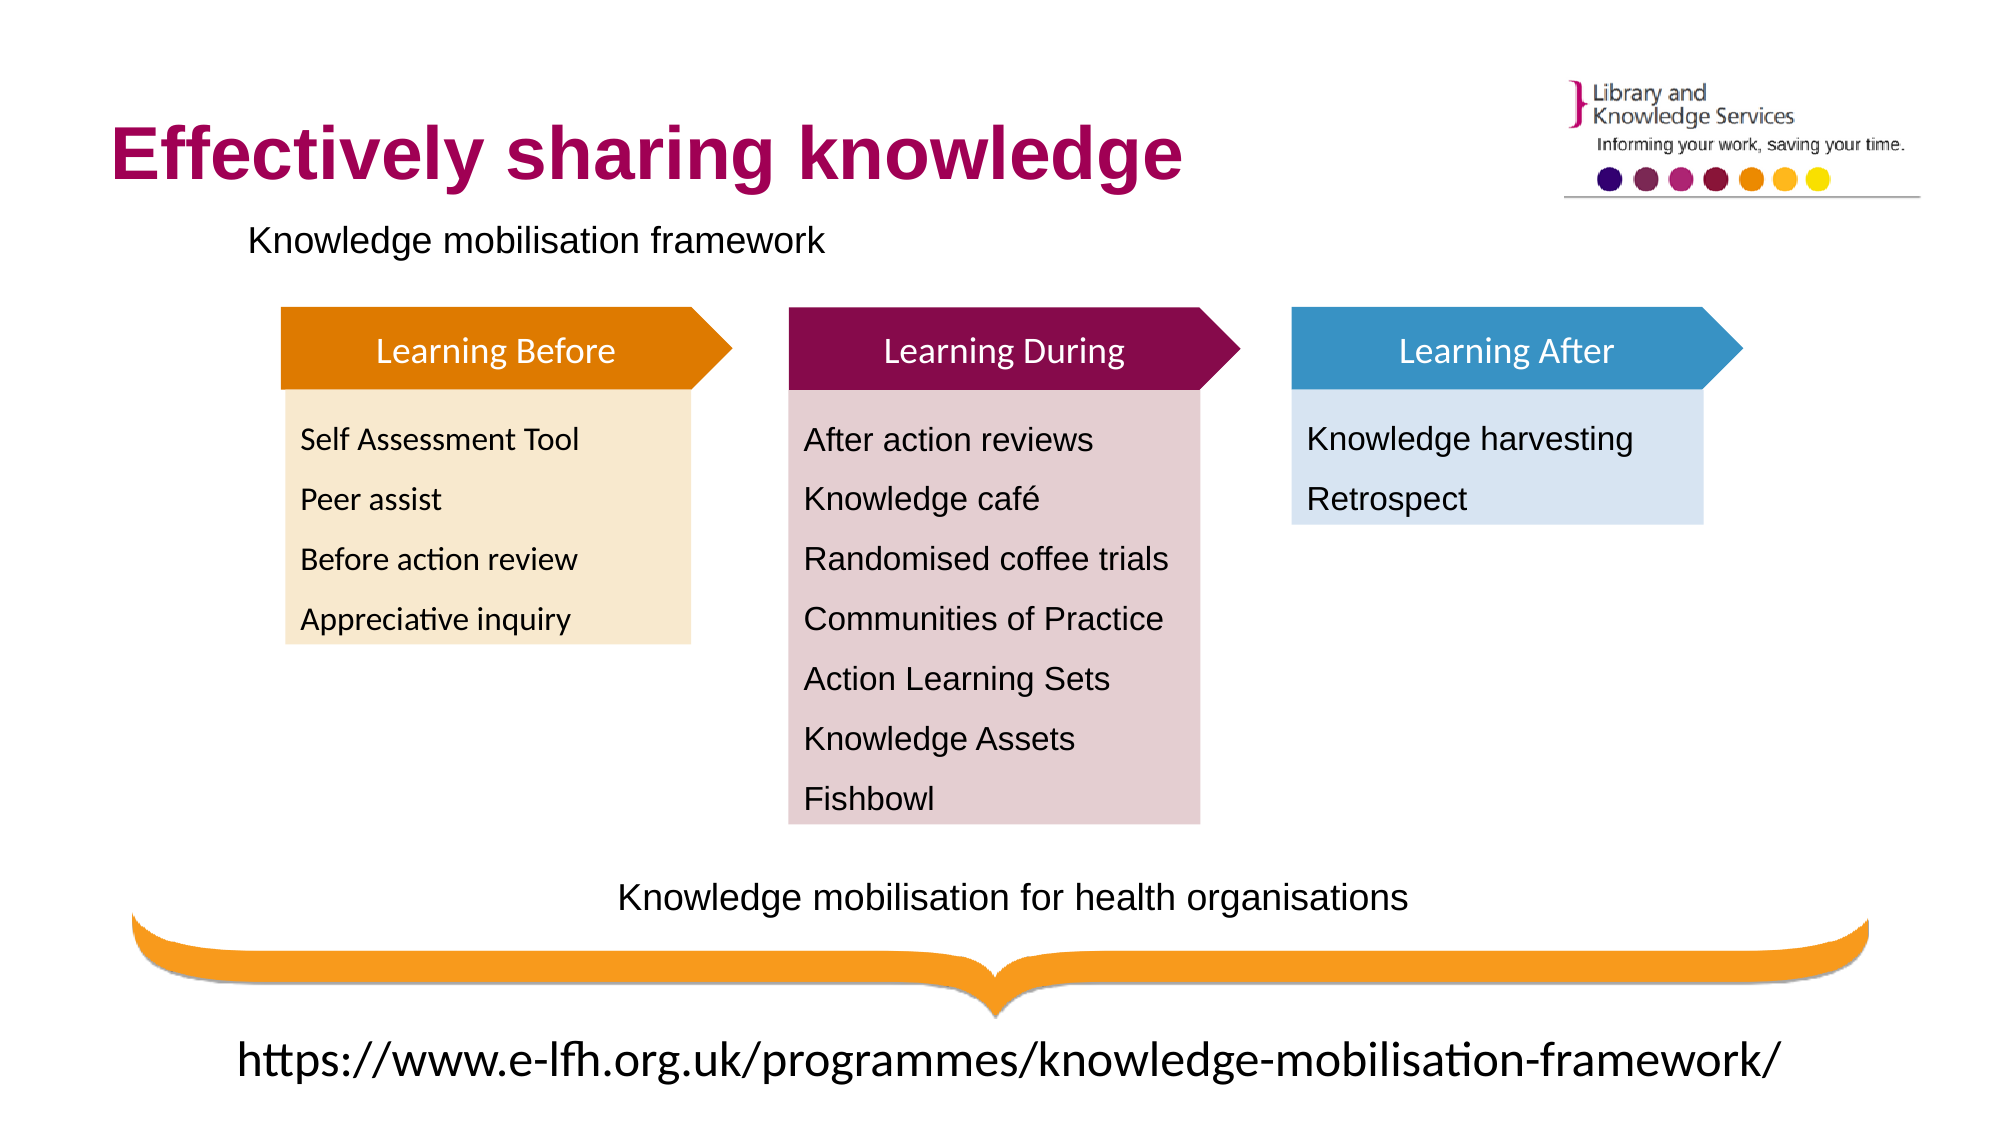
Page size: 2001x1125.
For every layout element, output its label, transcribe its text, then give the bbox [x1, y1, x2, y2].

text_box Self Assessment Tool Peer assist Before action review Appreciative inquiry [285, 389, 692, 641]
text_box Learning During [788, 307, 1241, 390]
picture [132, 912, 1868, 1015]
title Effectively sharing knowledge [77, 57, 1218, 204]
text_box Knowledge harvesting Retrospect [1291, 389, 1704, 519]
text_box Learning After [1291, 306, 1744, 389]
text_box Knowledge mobilisation framework [232, 209, 898, 270]
text_box After action reviews Knowledge café Randomised coffee trials Communities of Practice Action Learning Sets Knowledge Assets Fishbowl [788, 390, 1201, 822]
text_box Knowledge mobilisation for health organisations [602, 865, 1449, 912]
text_box Learning Before [280, 306, 733, 390]
subtitle https://www.e-lfh.org.uk/programmes/knowledge-mobilisation-framework/ [175, 1025, 1855, 1125]
picture [1564, 76, 1923, 196]
